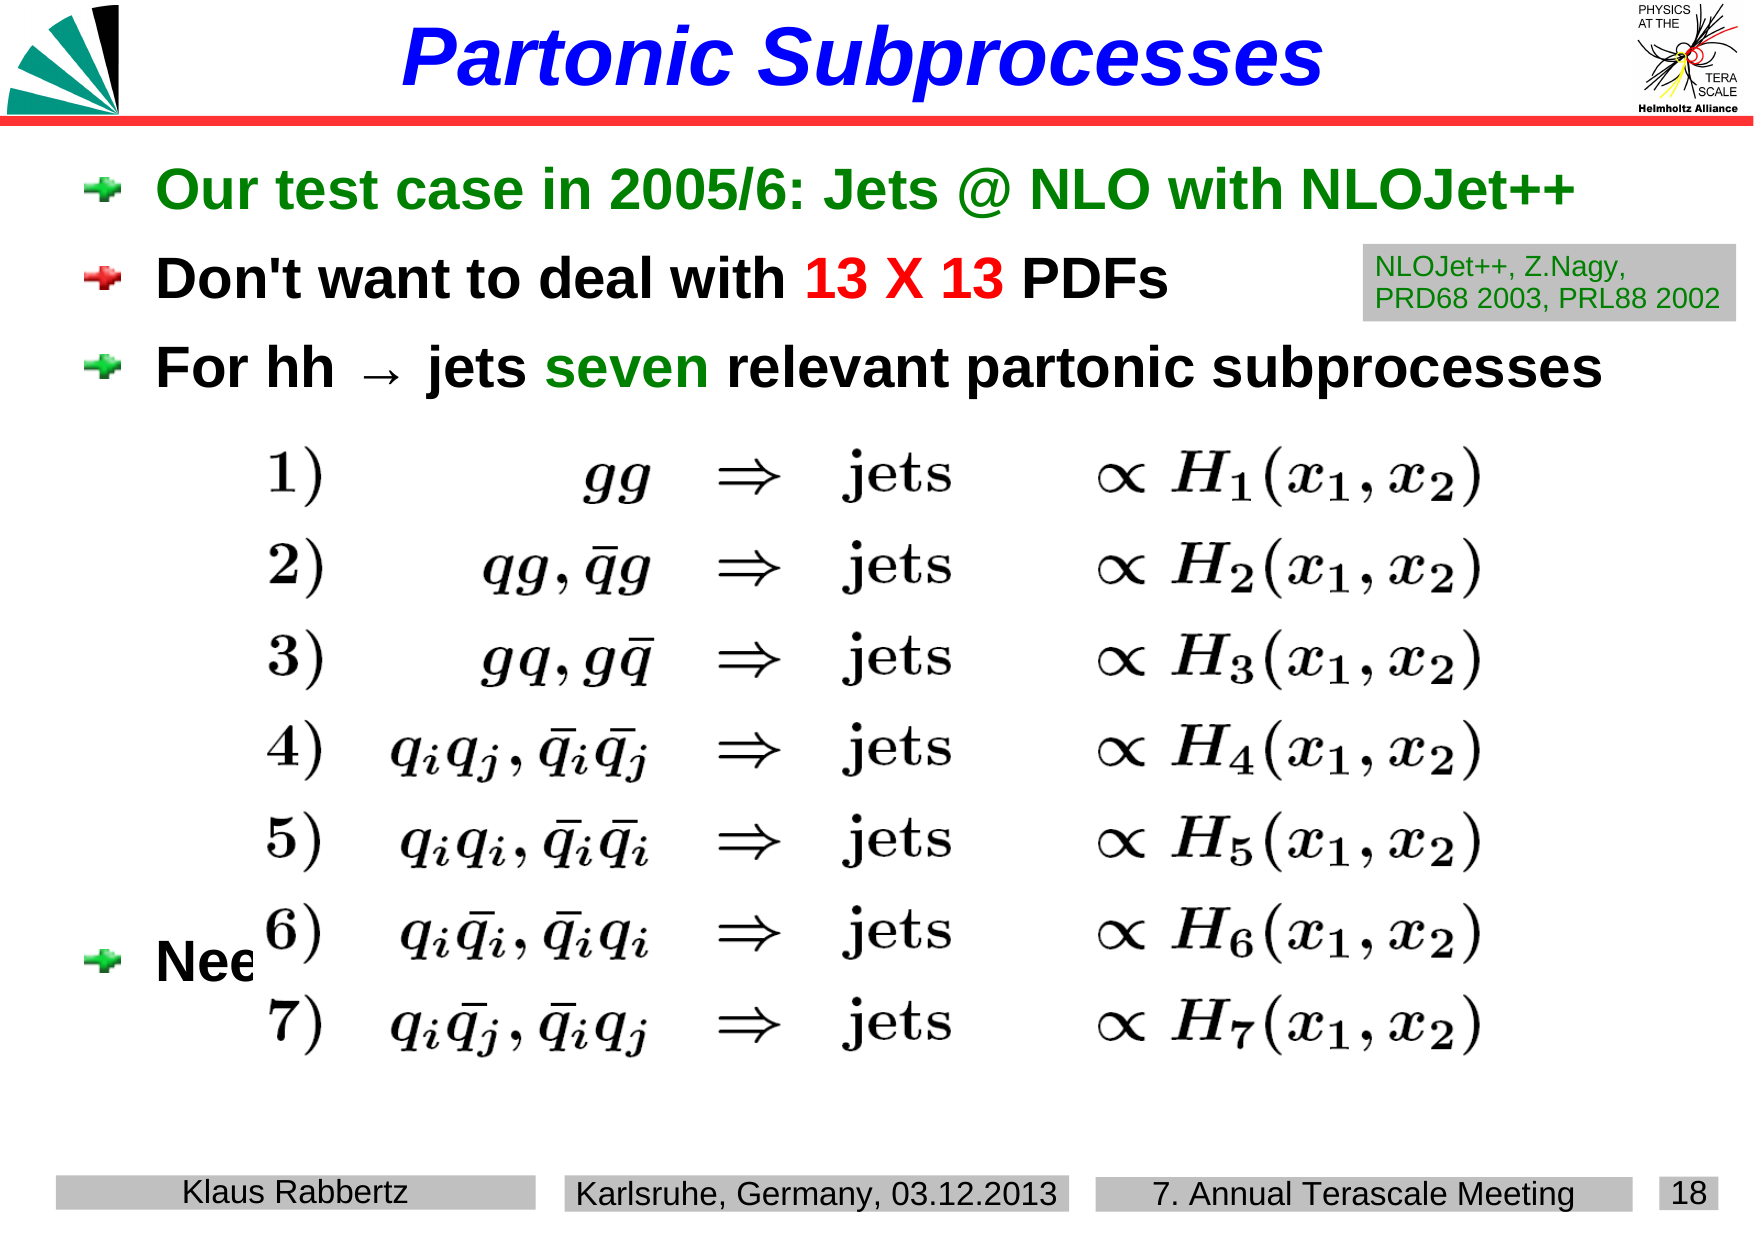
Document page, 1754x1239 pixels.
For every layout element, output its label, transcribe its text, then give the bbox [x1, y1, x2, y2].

picture [253, 432, 1495, 1078]
list Our test case in 2005/6: Jets @ NLO with NLOJet++ Don't want to deal with 13 X 13 PDFs For hh → jets seven relevant partonic subprocesses Need only seven linear combinations Hi of PDFs [25, 157, 1728, 1172]
text_box NLOJet++, Z.Nagy, PRD68 2003, PRL88 2002 [1362, 243, 1737, 322]
title Partonic Subprocesses [123, 0, 1606, 114]
picture [1631, 1, 1745, 115]
picture [7, 5, 119, 116]
